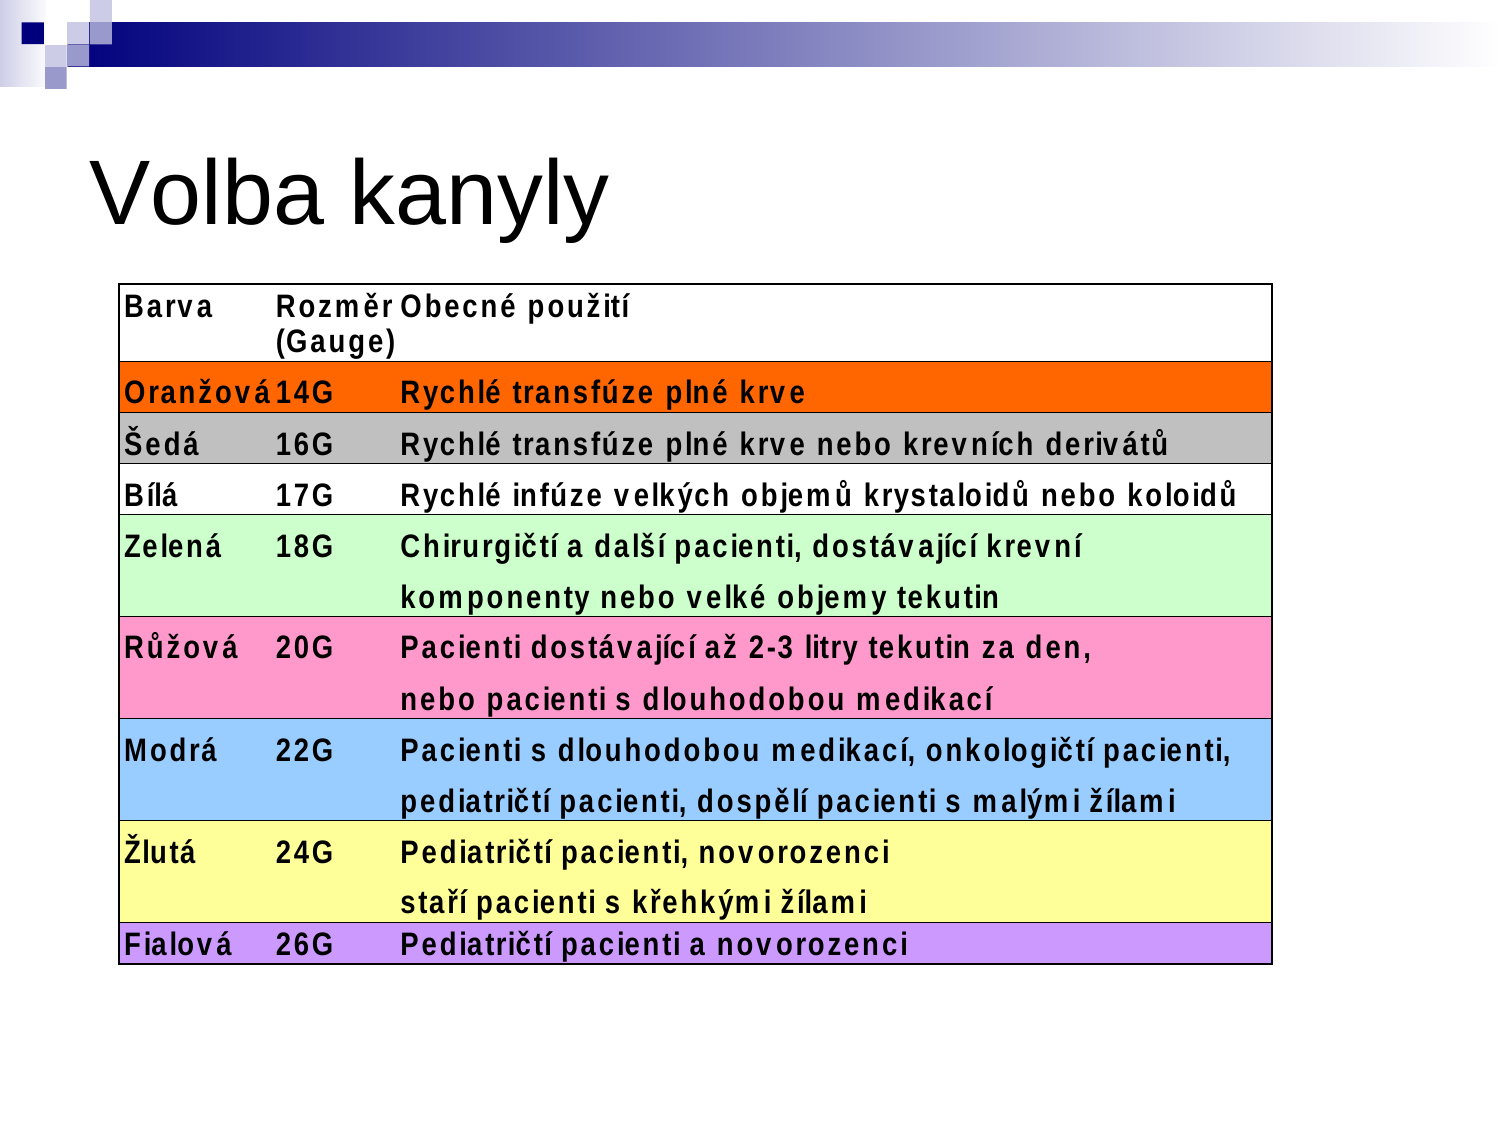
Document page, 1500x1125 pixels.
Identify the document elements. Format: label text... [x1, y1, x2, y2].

picture [118, 283, 1377, 1121]
title Volba kanyly [75, 69, 1425, 306]
